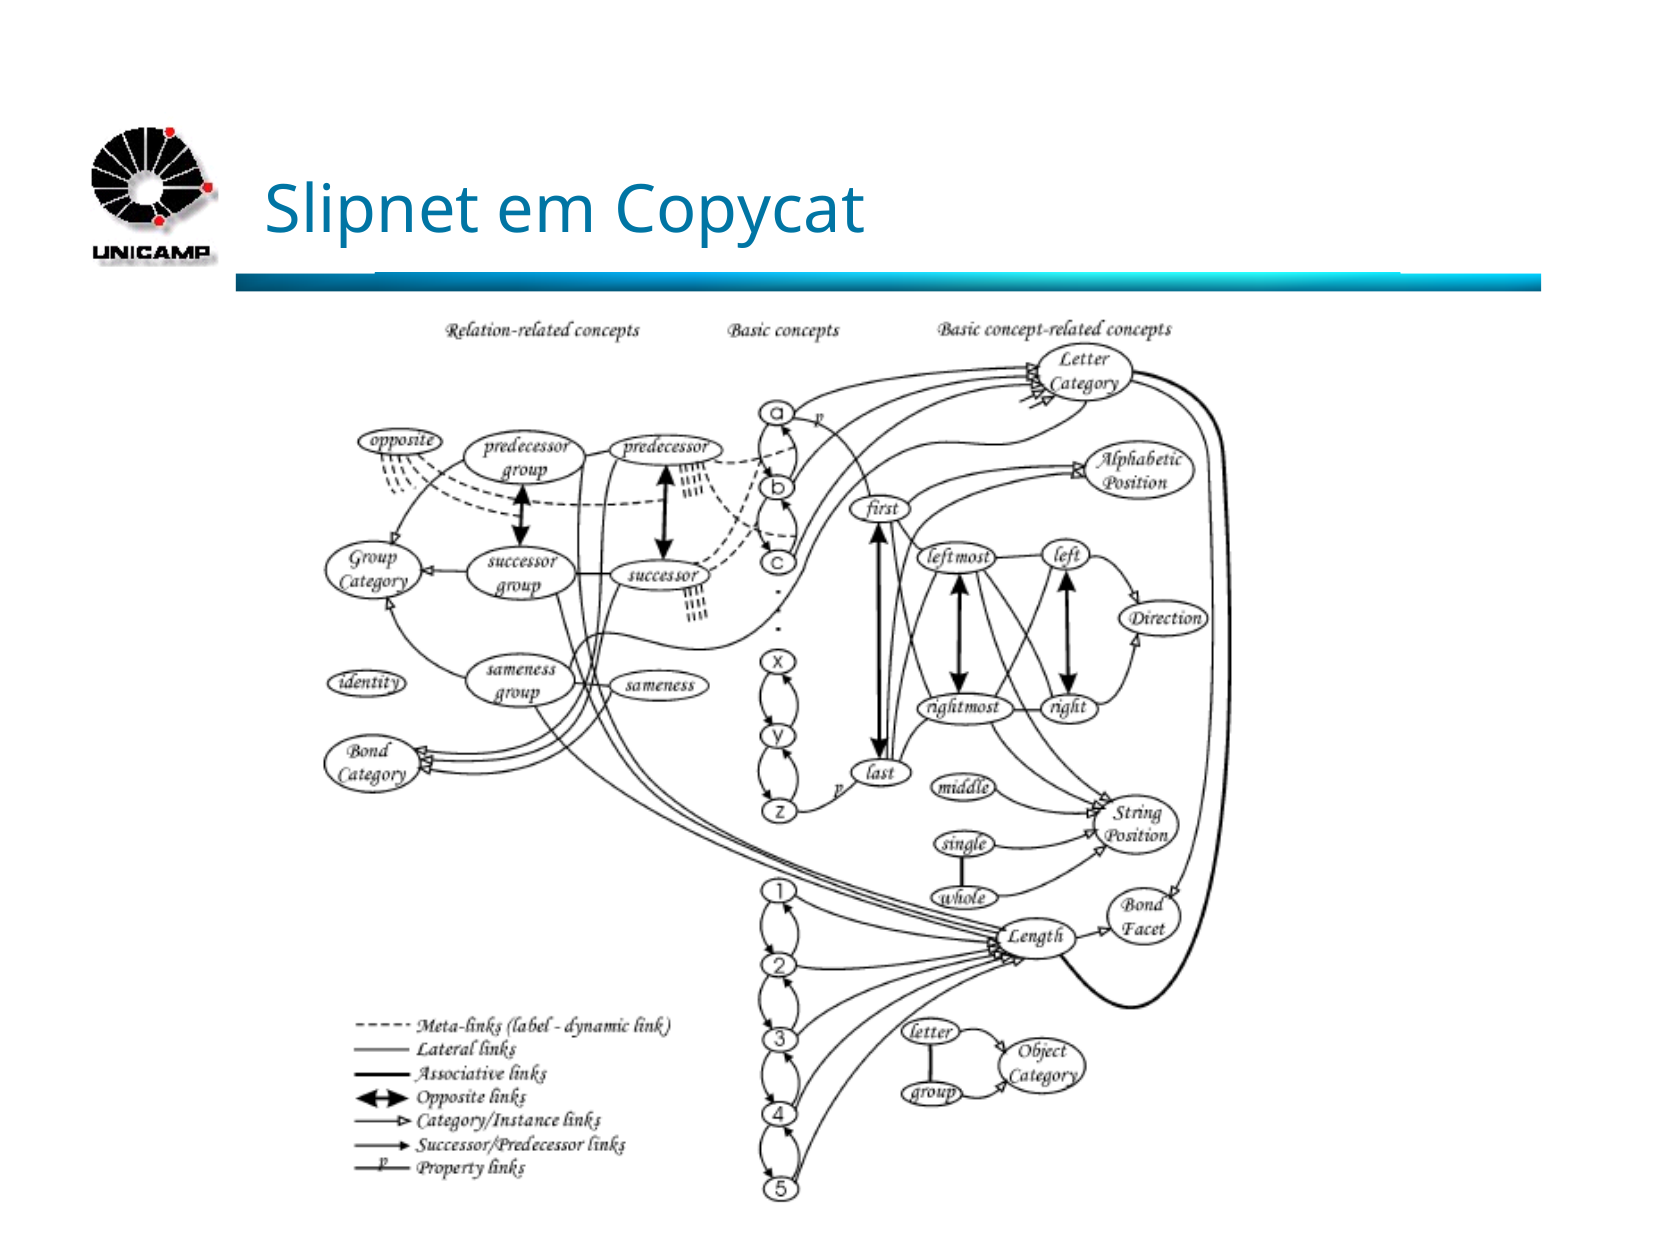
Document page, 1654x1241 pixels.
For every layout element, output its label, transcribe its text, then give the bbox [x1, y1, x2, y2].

picture [265, 315, 1389, 1211]
picture [125, 272, 1654, 295]
title Slipnet em Copycat [264, 57, 1534, 250]
